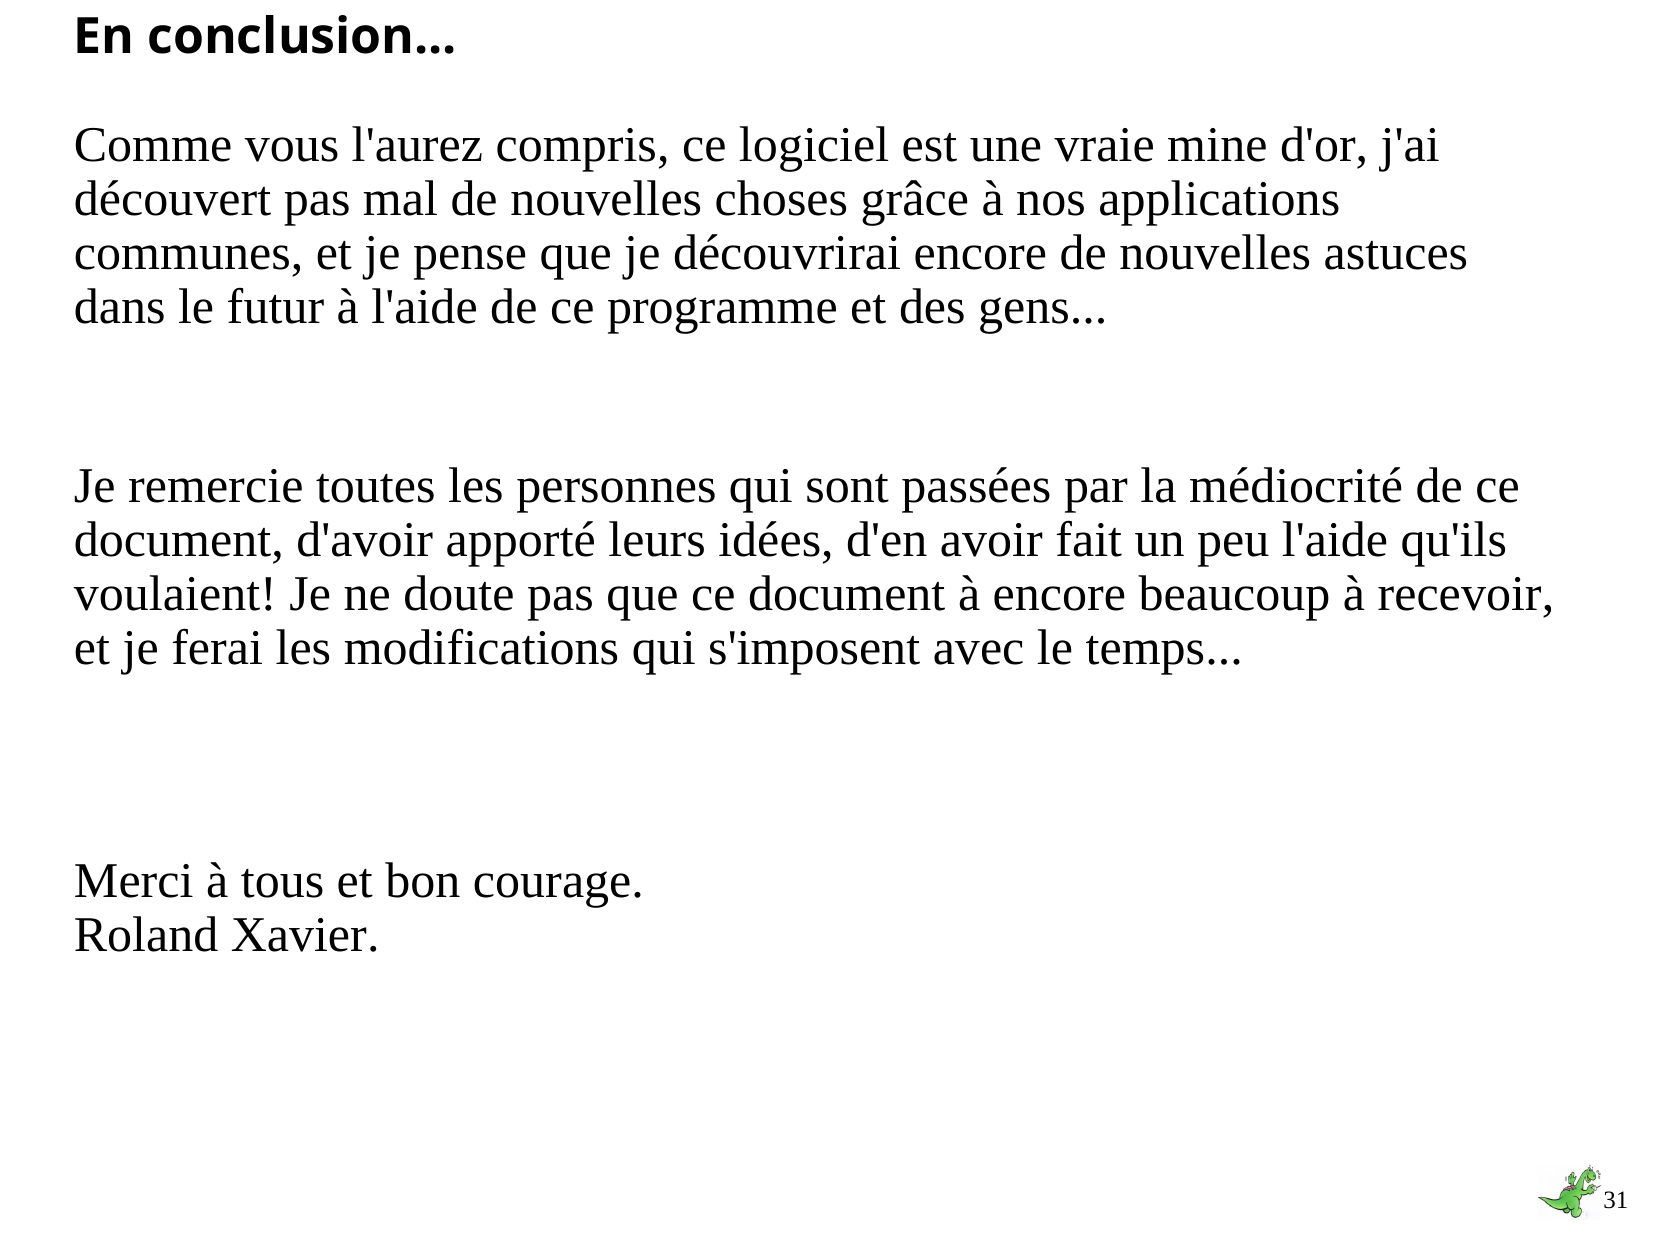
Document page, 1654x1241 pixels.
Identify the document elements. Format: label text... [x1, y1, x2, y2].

picture [1537, 1163, 1601, 1220]
text_box 31 [1603, 1186, 1632, 1214]
text_box En conclusion... Comme vous l'aurez compris, ce logiciel est une vraie mine d'or, j'ai découvert pas mal de nouvelles choses grâce à nos applications communes, et je pense que je découvrirai encore de nouvelles astuces dans le futur à l'aide de ce programme et des gens... Je remercie toutes les personnes qui sont passées par la médiocrité de ce document, d'avoir apporté leurs idées, d'en avoir fait un peu l'aide qu'ils voulaient! Je ne doute pas que ce document à encore beaucoup à recevoir, et je ferai les modifications qui s'imposent avec le temps... Merci à tous et bon courage. Roland Xavier. [59, 29, 1595, 1003]
